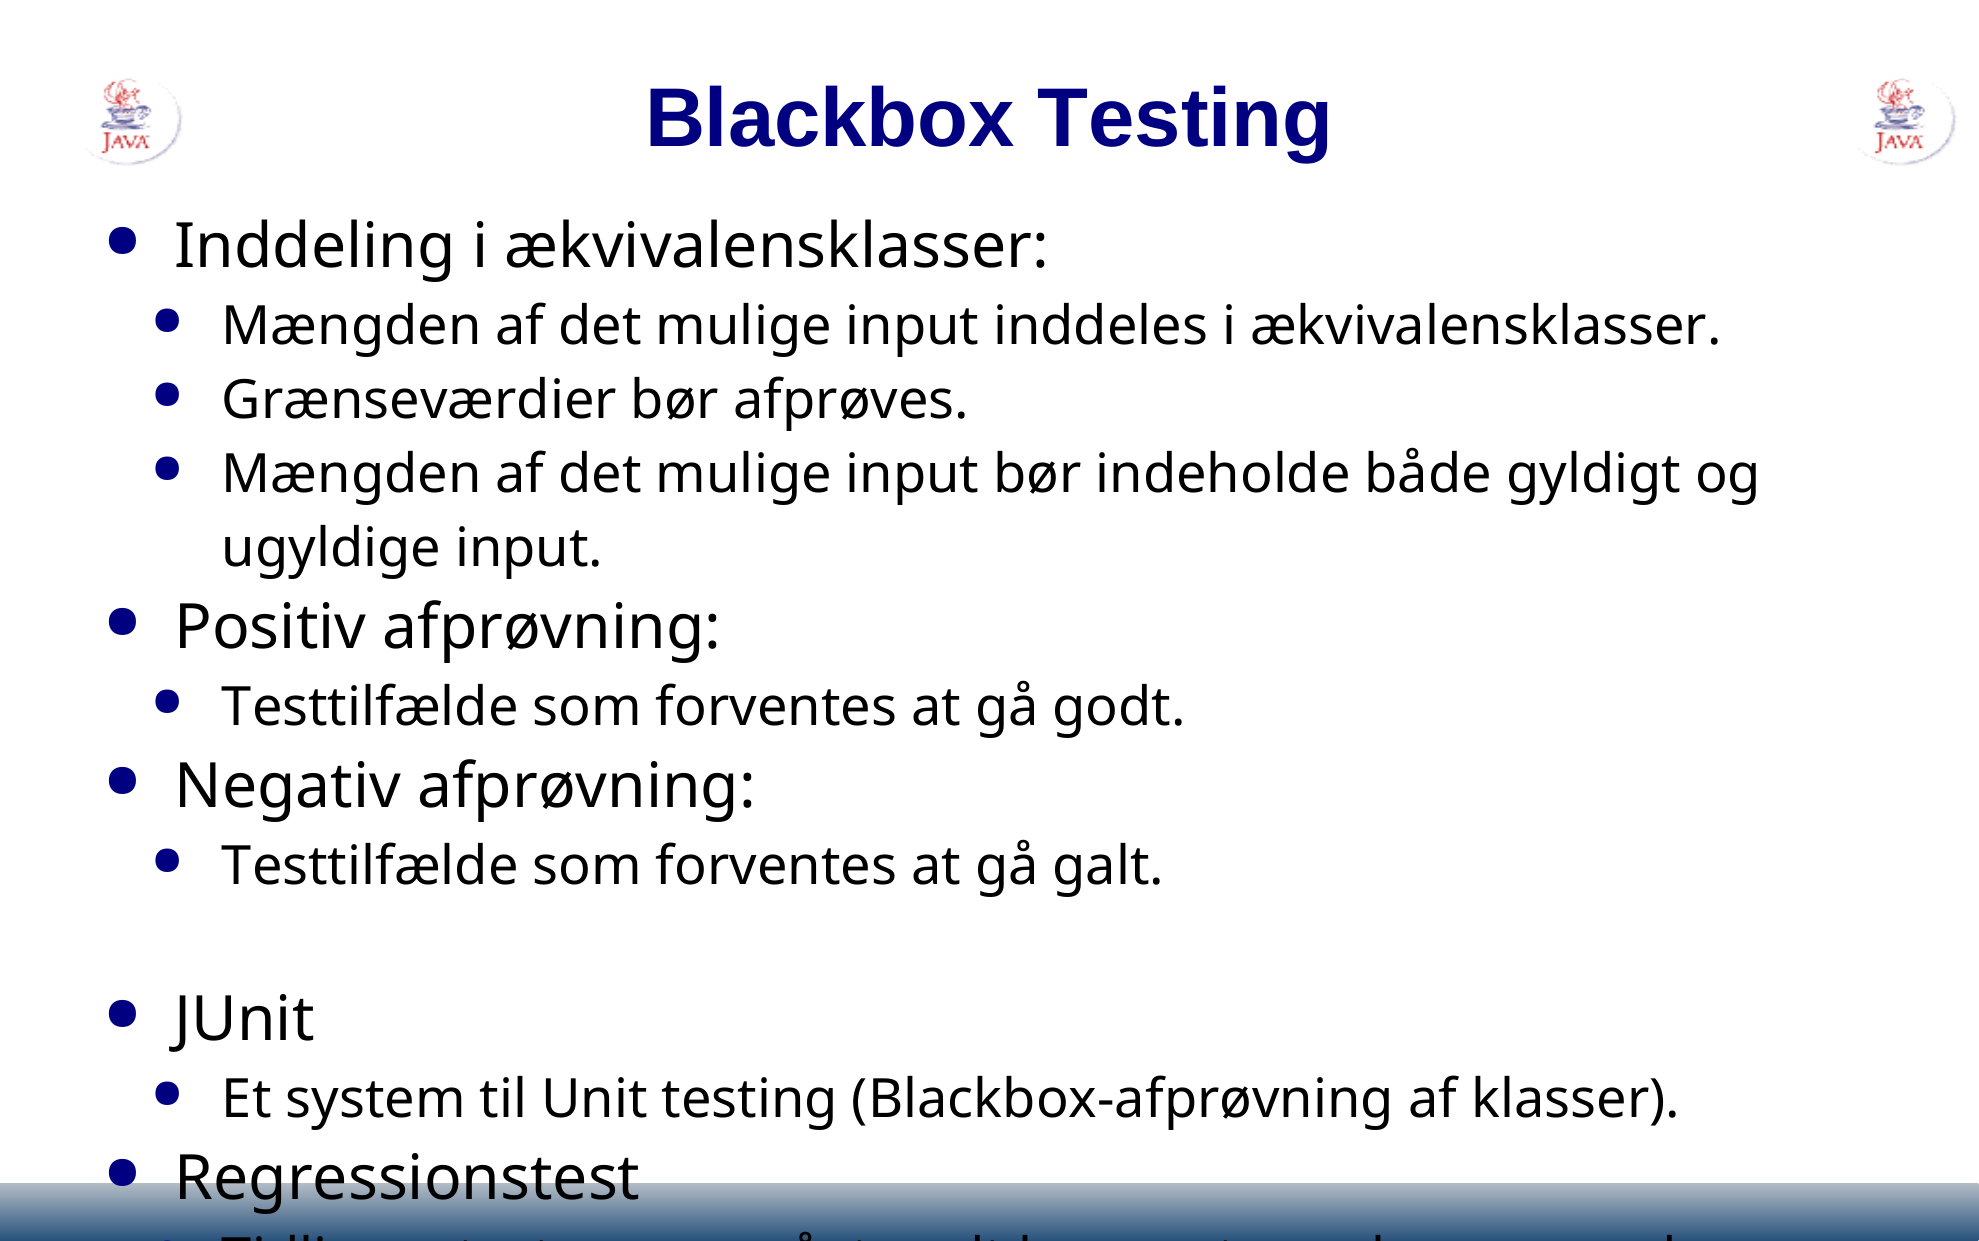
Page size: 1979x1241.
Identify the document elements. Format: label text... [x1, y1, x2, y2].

picture [1853, 71, 1961, 169]
picture [69, 71, 126, 169]
title Blackbox Testing [126, 14, 1853, 201]
list Inddeling i ækvivalensklasser: Mængden af det mulige input inddeles i ækvivalensklasser. Grænseværdier bør afprøves. Mængden af det mulige input bør indeholde både gyldigt og ugyldige input. Positiv afprøvning: Testtilfælde som forventes at gå godt. Negativ afprøvning: Testtilfælde som forventes at gå galt. JUnit Et system til Unit testing (Blackbox-afprøvning af klasser). Regressionstest Tidligere test som er gået godt bør gentages hver gang der er foretaget ændringer i klassen. [92, 201, 1881, 1196]
